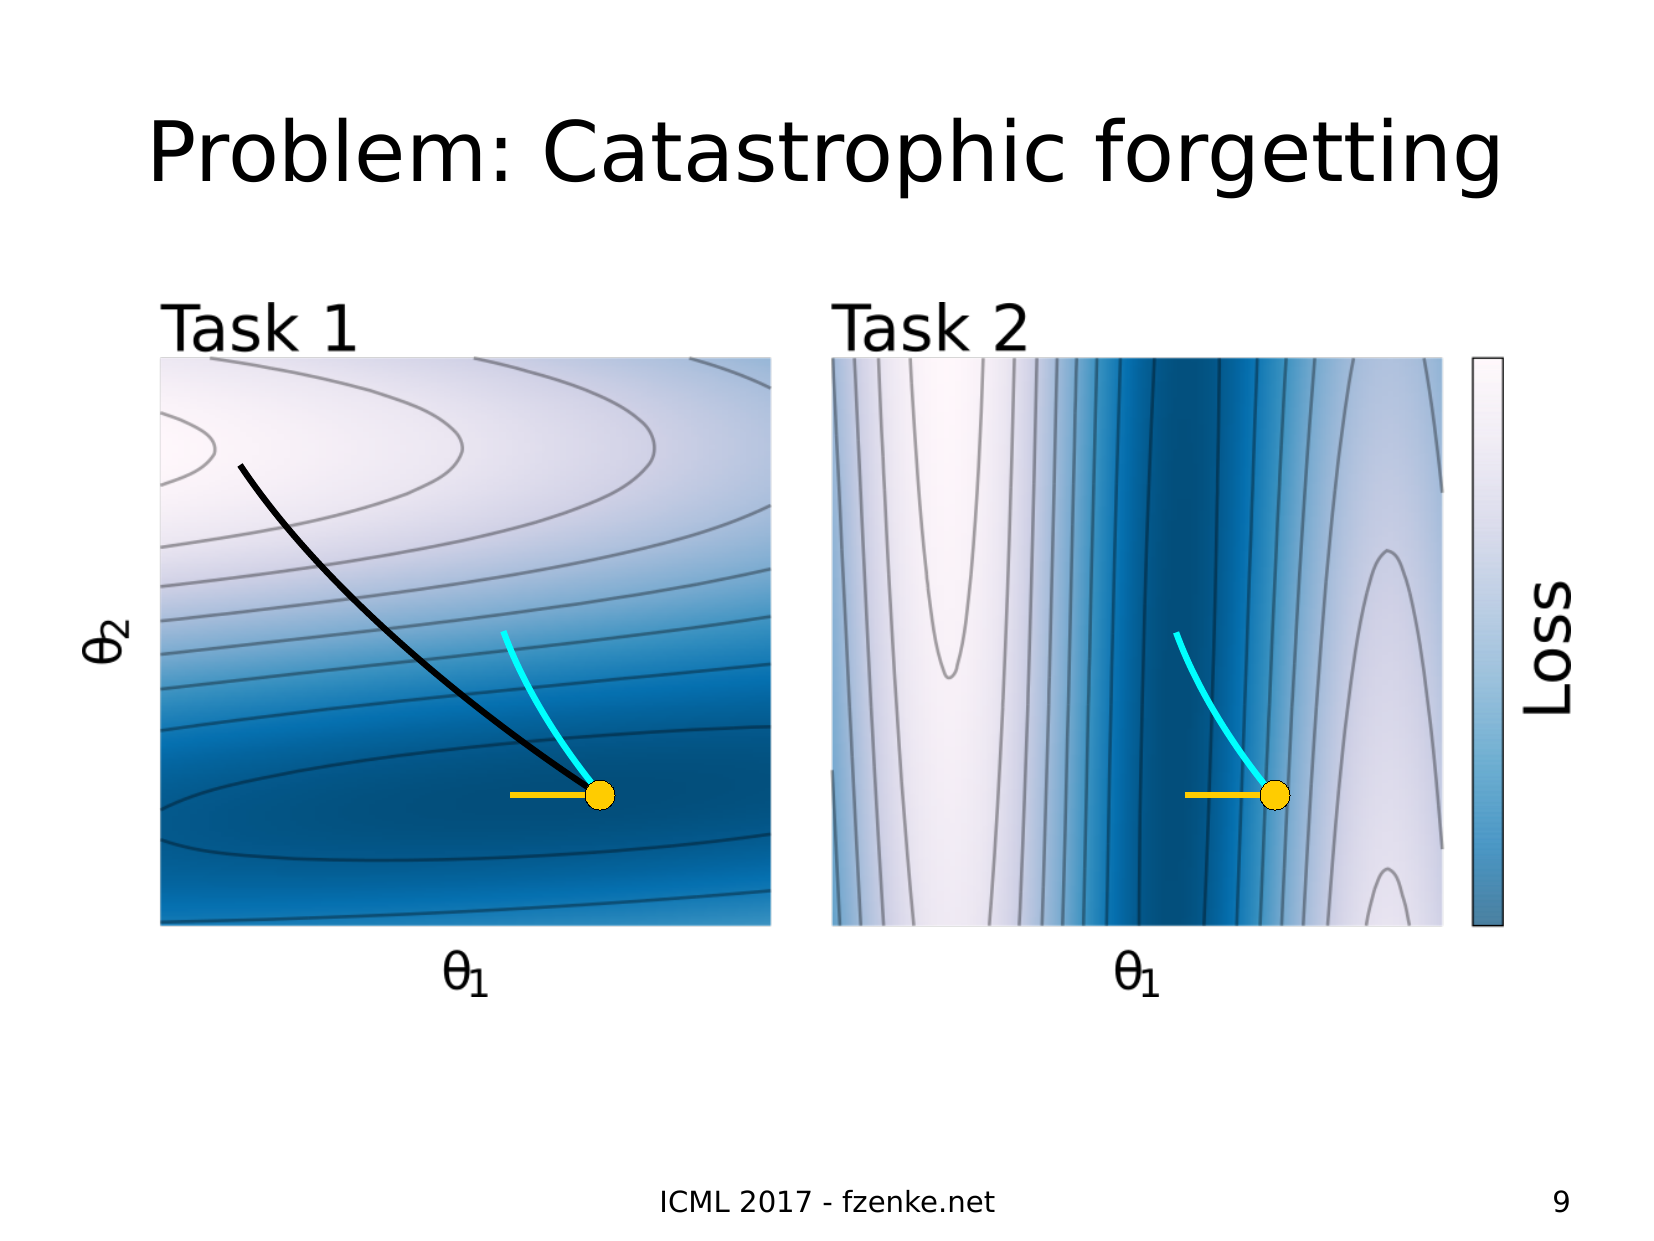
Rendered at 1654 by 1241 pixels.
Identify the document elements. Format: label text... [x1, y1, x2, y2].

picture [82, 290, 1571, 1010]
text_box [585, 780, 616, 811]
title Problem: Catastrophic forgetting [82, 49, 1571, 257]
text_box [1260, 780, 1291, 811]
